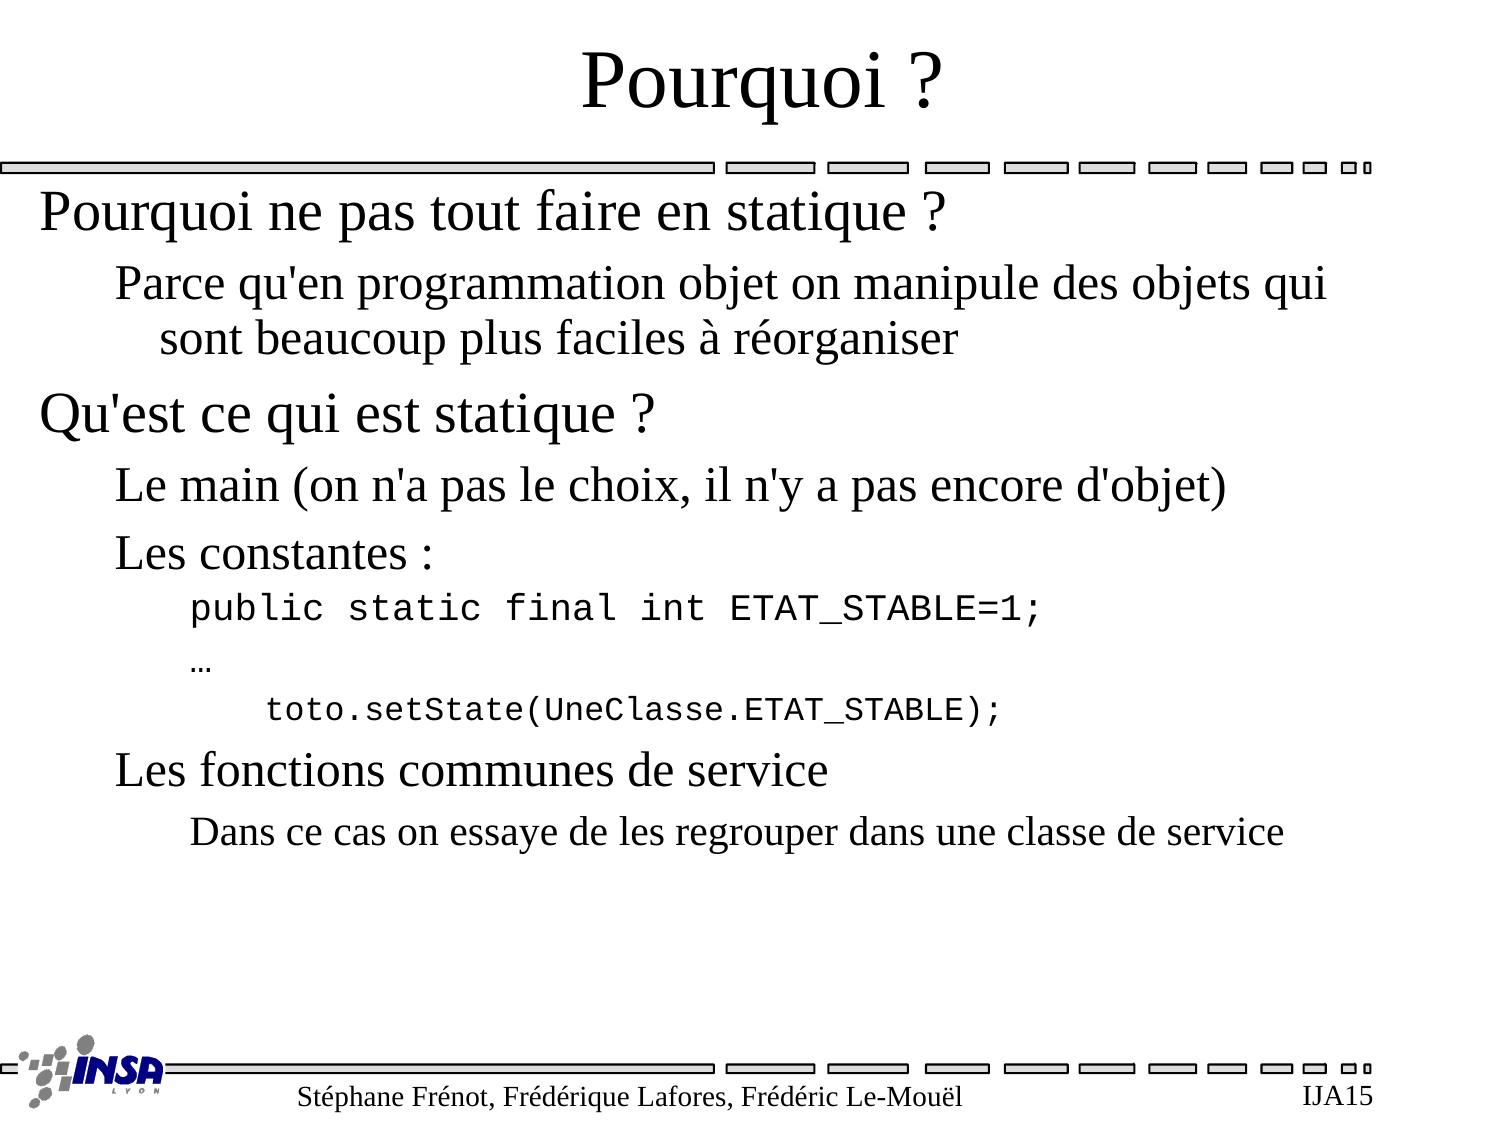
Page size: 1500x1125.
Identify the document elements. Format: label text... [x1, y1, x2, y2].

list Pourquoi ne pas tout faire en statique ? Parce qu'en programmation objet on manipule des objets qui sont beaucoup plus faciles à réorganiser Qu'est ce qui est statique ? Le main (on n'a pas le choix, il n'y a pas encore d'objet) Les constantes : public static final int ETAT_STABLE=1; … toto.setState(UneClasse.ETAT_STABLE); Les fonctions communes de service Dans ce cas on essaye de les regrouper dans une classe de service [24, 174, 1438, 1049]
title Pourquoi ? [125, 0, 1401, 163]
